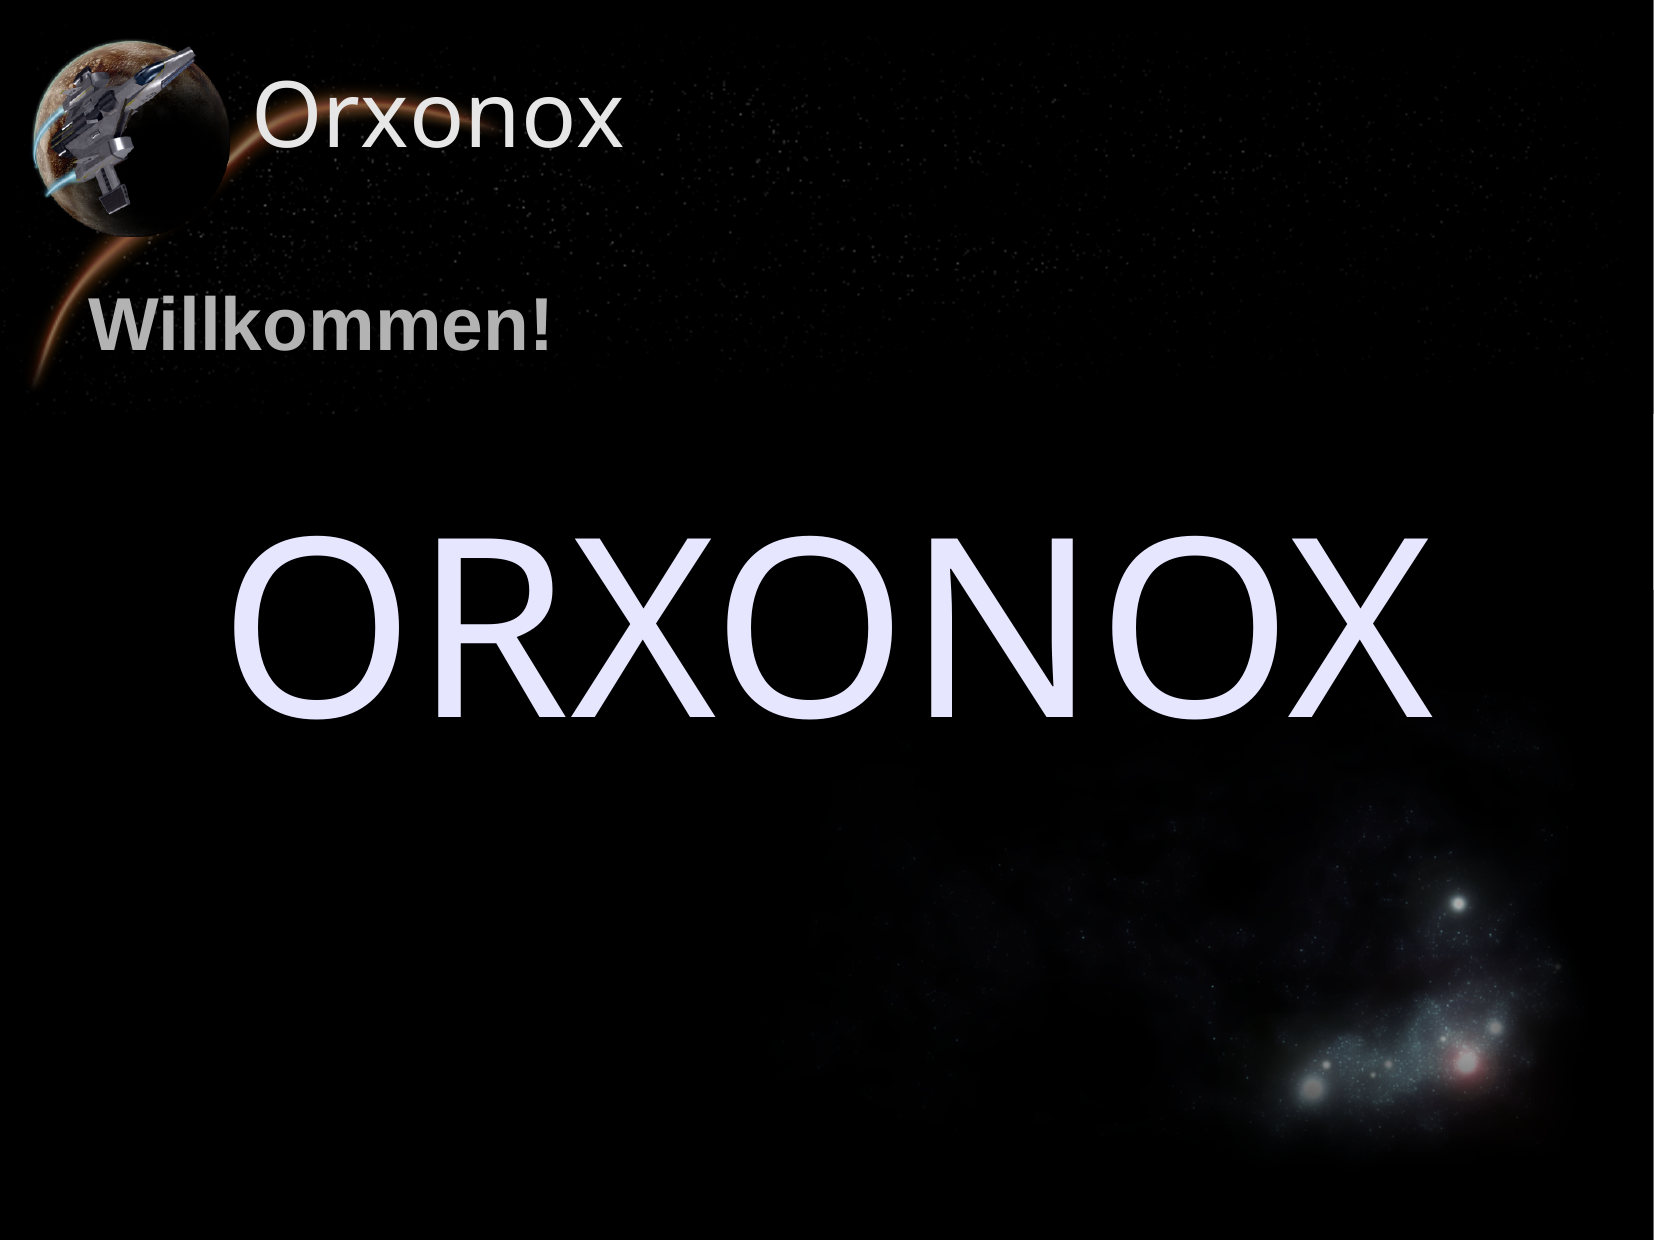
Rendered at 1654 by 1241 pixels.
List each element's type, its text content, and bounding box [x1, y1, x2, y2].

picture [644, 590, 1654, 1240]
subtitle ORXONOX [82, 413, 1571, 827]
picture [0, 0, 1654, 521]
title Willkommen! [88, 273, 1577, 377]
